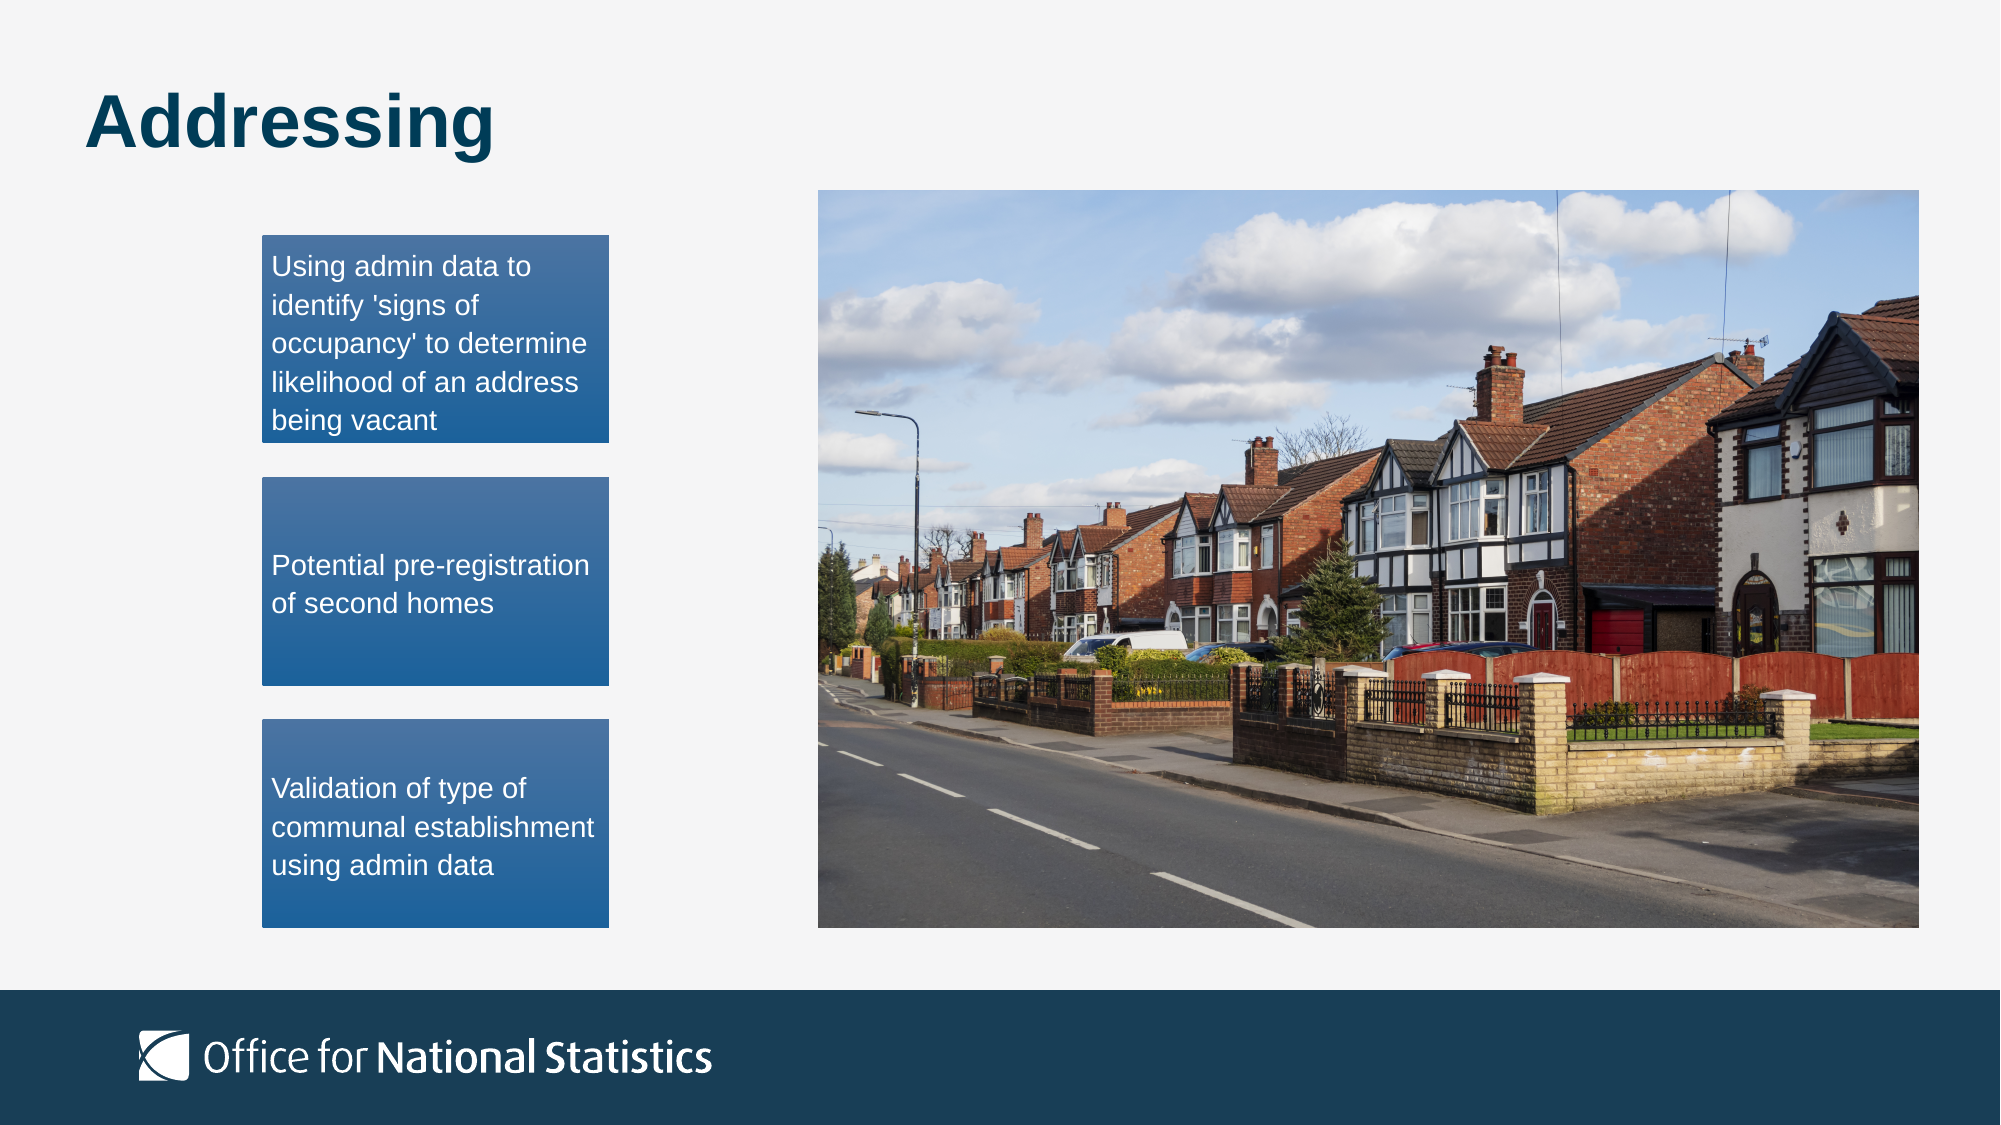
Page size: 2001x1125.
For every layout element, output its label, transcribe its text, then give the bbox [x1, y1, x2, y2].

title Addressing [84, 79, 1810, 167]
text_box Potential pre-registration of second homes [262, 477, 609, 686]
text_box Using admin data to identify 'signs of occupancy' to determine likelihood of an address being vacant [262, 235, 609, 443]
picture [818, 190, 1919, 928]
text_box Validation of type of communal establishment using admin data [262, 719, 609, 928]
